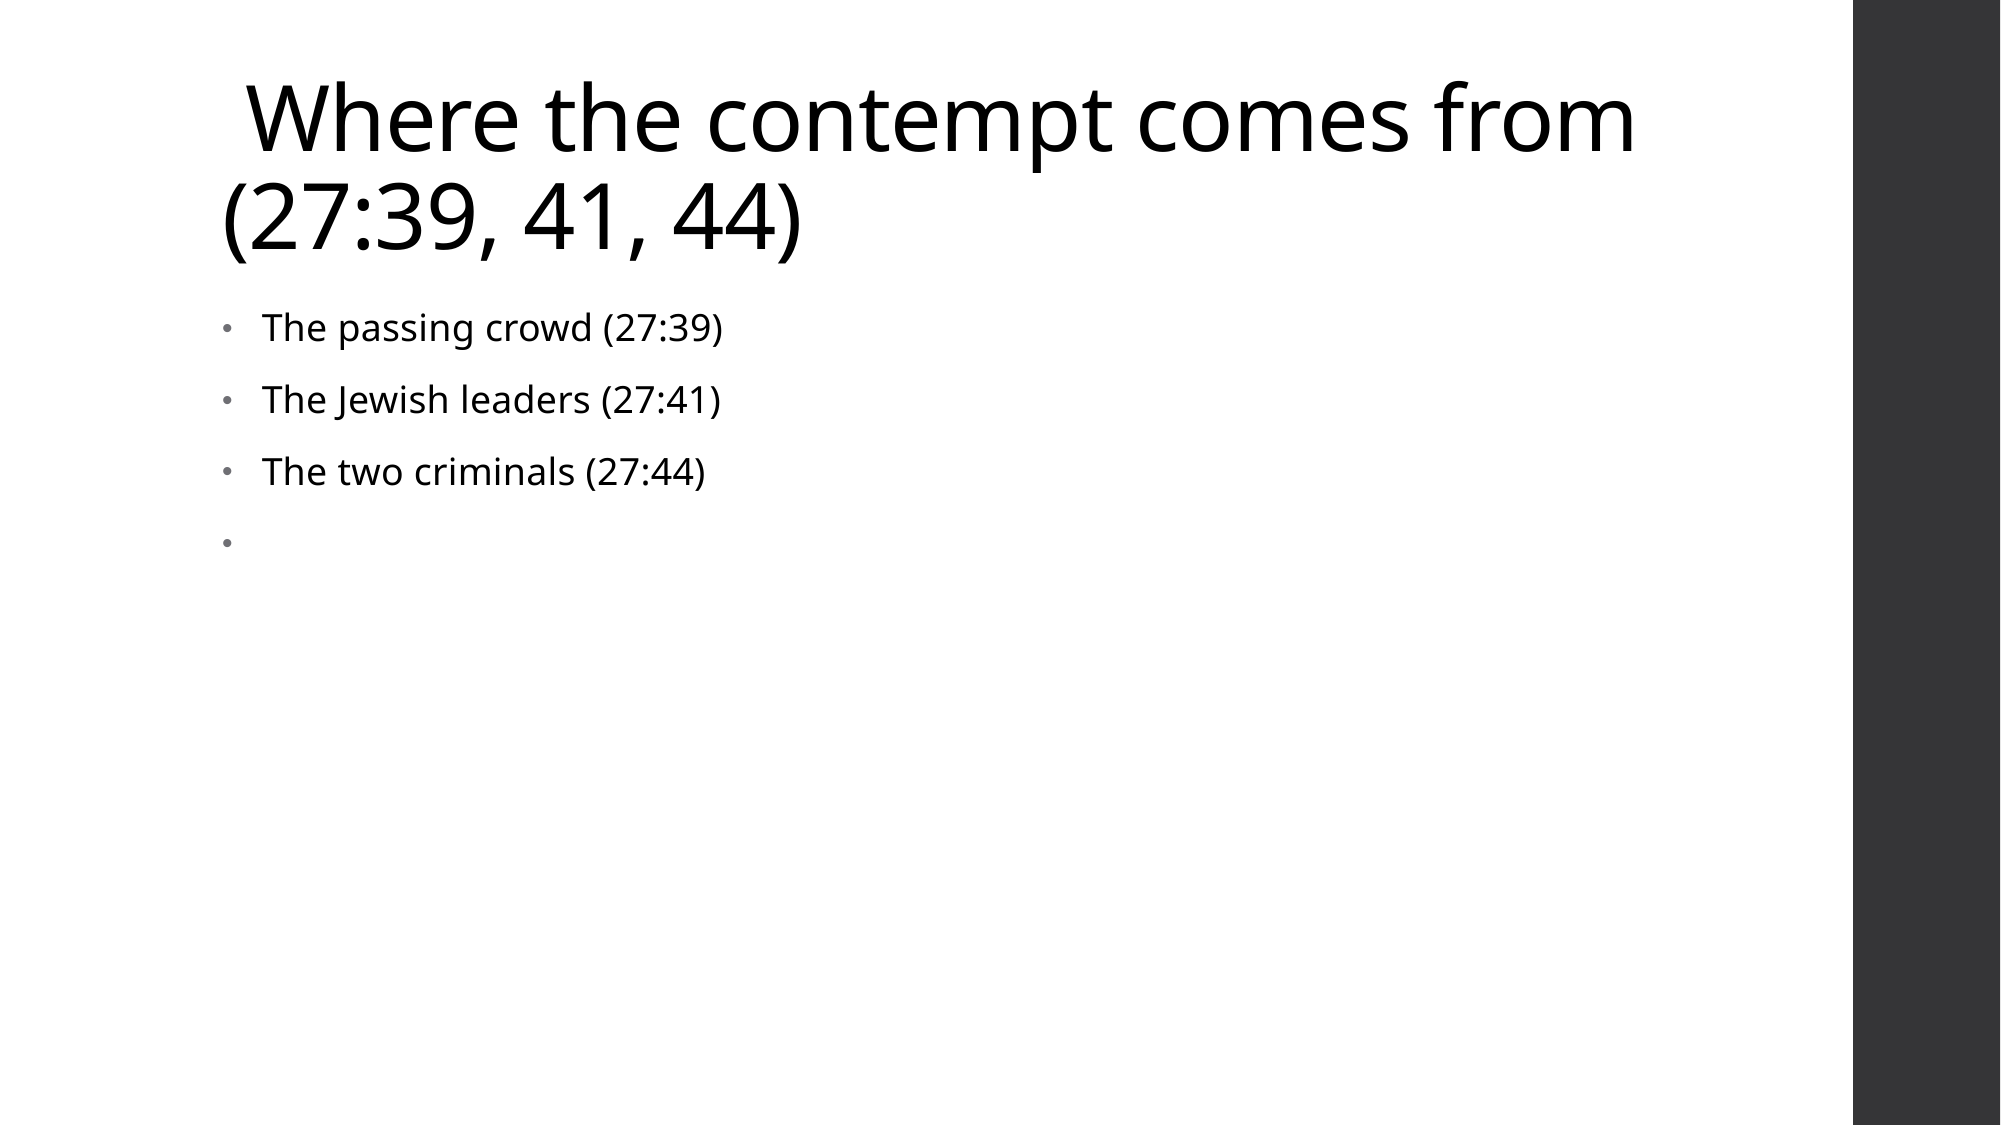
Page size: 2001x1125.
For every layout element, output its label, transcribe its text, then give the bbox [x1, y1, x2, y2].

title Where the contempt comes from (27:39, 41, 44) [206, 60, 1797, 278]
list The passing crowd (27:39) The Jewish leaders (27:41) The two criminals (27:44) [206, 299, 1617, 1014]
